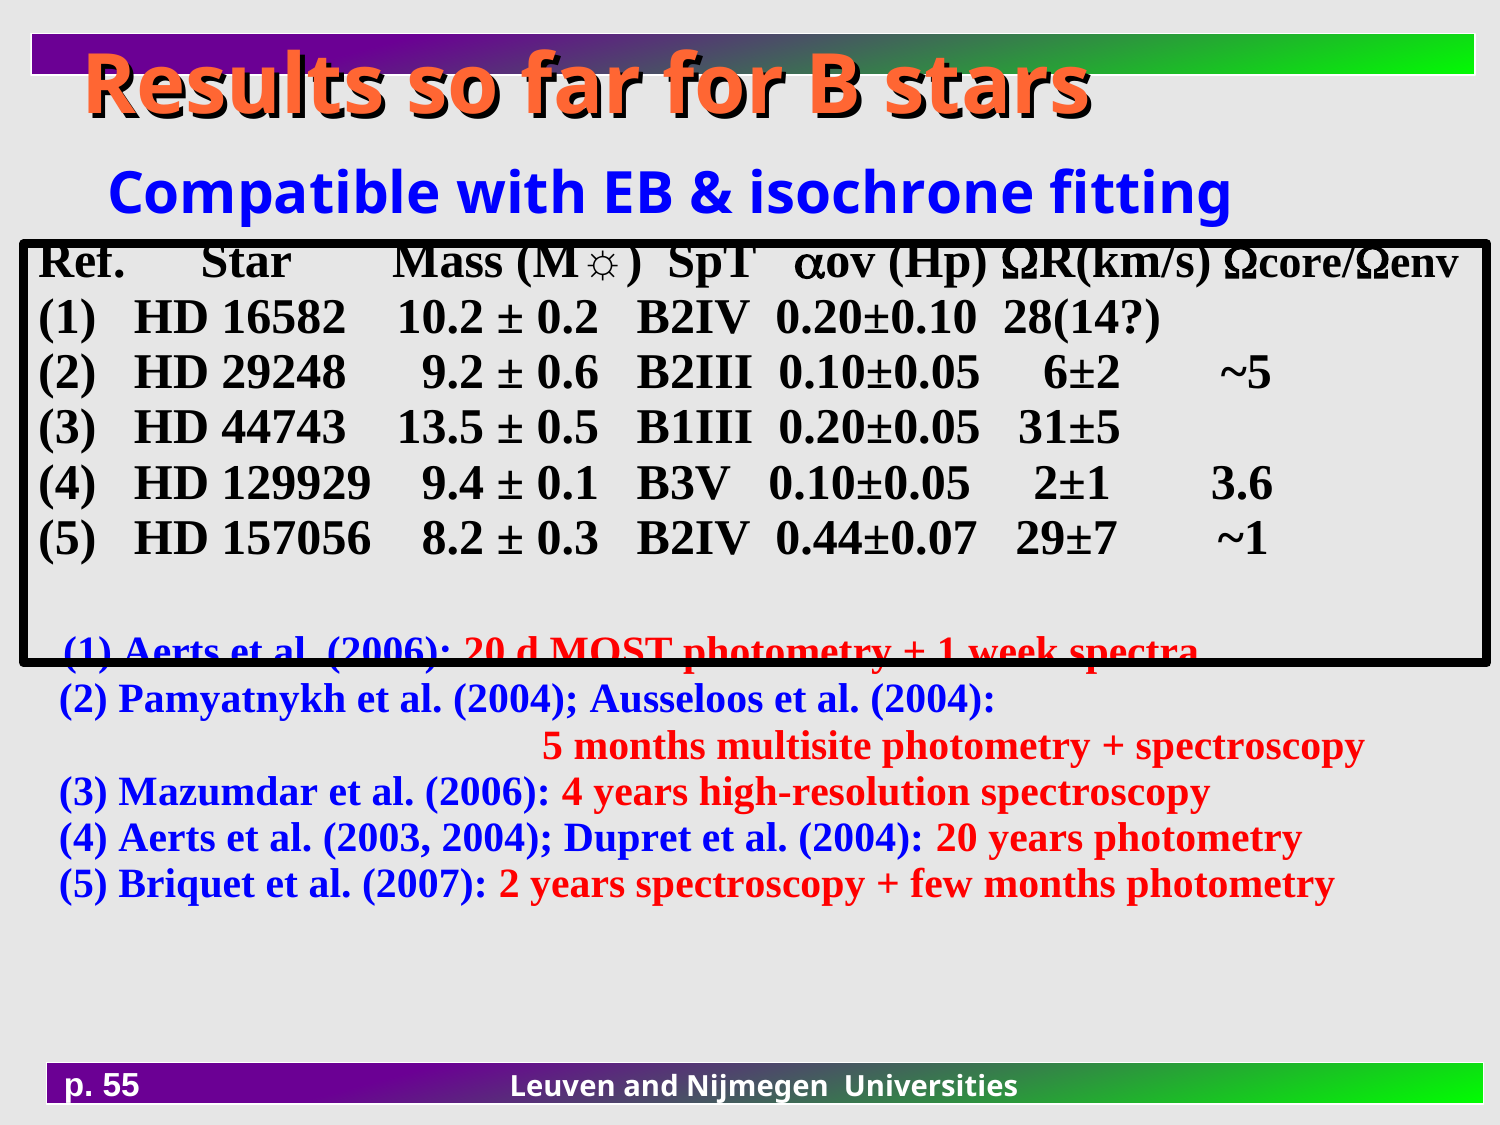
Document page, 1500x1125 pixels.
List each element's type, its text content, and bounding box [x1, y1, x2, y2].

title Results so far for B stars [63, 18, 1500, 131]
text_box Compatible with EB & isochrone fitting Ref. Star Mass (M☼) SpT ov (Hp) R(km/s) core/env (1) HD 16582 10.2 ± 0.2 B2IV 0.20±0.10 28(14?) (2) HD 29248 9.2 ± 0.6 B2III 0.10±0.05 6±2 ~5 (3) HD 44743 13.5 ± 0.5 B1III 0.20±0.05 31±5 (4) HD 129929 9.4 ± 0.1 B3V 0.10±0.05 2±1 3.6 (5) HD 157056 8.2 ± 0.3 B2IV 0.44±0.07 29±7 ~1 (1) Aerts et al. (2006): 20 d MOST photometry + 1 week spectra (2) Pamyatnykh et al. (2004); Ausseloos et al. (2004): 5 months multisite photometry + spectroscopy (3) Mazumdar et al. (2006): 4 years high-resolution spectroscopy (4) Aerts et al. (2003, 2004); Dupret et al. (2004): 20 years photometry (5) Briquet et al. (2007): 2 years spectroscopy + few months photometry [38, 131, 1500, 1125]
text_box Compatible with EB & isochrone fitting Ref. Star Mass (M☼) SpT ov (Hp) R(km/s) core/env (1) HD 16582 10.2 ± 0.2 B2IV 0.20±0.10 28(14?) (2) HD 29248 9.2 ± 0.6 B2III 0.10±0.05 6±2 ~5 (3) HD 44743 13.5 ± 0.5 B1III 0.20±0.05 31±5 (4) HD 129929 9.4 ± 0.1 B3V 0.10±0.05 2±1 3.6 (5) HD 157056 8.2 ± 0.3 B2IV 0.44±0.07 29±7 ~1 (1) Aerts et al. (2006): 20 d MOST photometry + 1 week spectra (2) Pamyatnykh et al. (2004); Ausseloos et al. (2004): 5 months multisite photometry + spectroscopy (3) Mazumdar et al. (2006): 4 years high-resolution spectroscopy (4) Aerts et al. (2003, 2004); Dupret et al. (2004): 20 years photometry (5) Briquet et al. (2007): 2 years spectroscopy + few months photometry [38, 248, 1482, 658]
